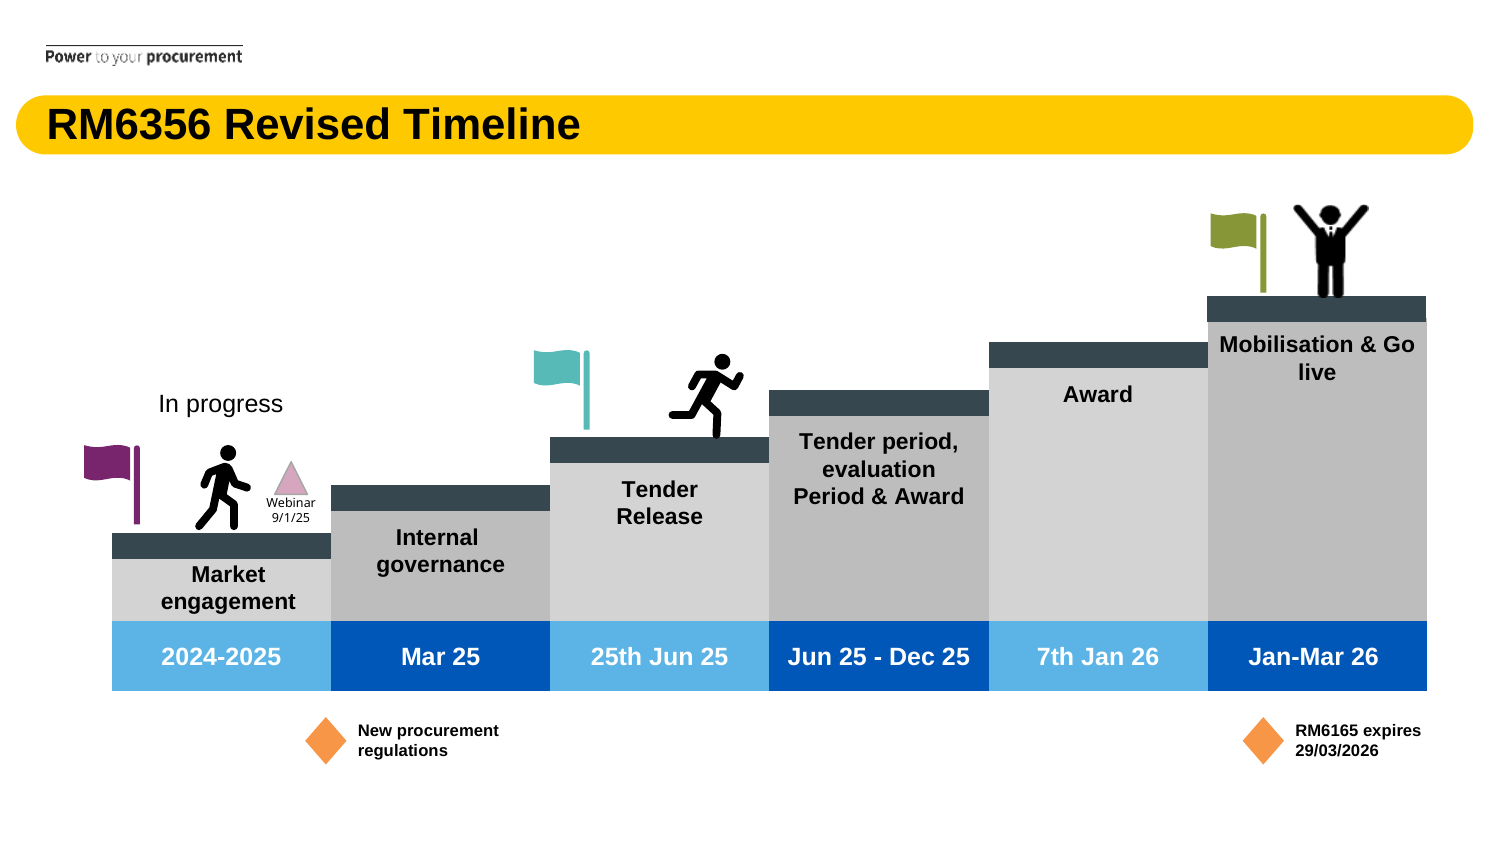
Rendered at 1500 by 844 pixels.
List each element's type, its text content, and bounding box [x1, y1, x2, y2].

text_box [714, 353, 731, 370]
text_box Award [989, 368, 1208, 621]
text_box [1242, 717, 1280, 765]
text_box RM6165 expires 29/03/2026 [1280, 704, 1465, 796]
text_box [1260, 213, 1267, 293]
text_box [583, 350, 590, 430]
text_box 2024-2025 [112, 621, 331, 691]
text_box Market engagement [112, 559, 331, 621]
text_box [305, 717, 342, 765]
text_box [112, 533, 331, 559]
text_box New procurement regulations [342, 704, 528, 776]
text_box [1210, 213, 1257, 249]
picture [1293, 204, 1369, 298]
text_box Internal governance [331, 511, 550, 621]
text_box Jan-Mar 26 [1208, 621, 1427, 691]
text_box [533, 350, 580, 386]
text_box [133, 445, 140, 525]
text_box [769, 390, 989, 416]
text_box [550, 370, 769, 463]
text_box [281, 461, 301, 480]
text_box [84, 444, 131, 481]
text_box 25th Jun 25 [550, 621, 769, 691]
text_box [989, 342, 1208, 368]
text_box Tender period, evaluation Period & Award [769, 416, 989, 621]
text_box [195, 462, 238, 531]
text_box [220, 445, 237, 461]
text_box 7th Jan 26 [989, 621, 1208, 691]
text_box Jun 25 - Dec 25 [769, 621, 989, 691]
text_box Tender Release [550, 463, 769, 621]
text_box [347, 485, 550, 511]
title RM6356 Revised Timeline [46, 95, 1226, 200]
text_box Mobilisation & Go live [1208, 318, 1427, 621]
text_box Mar 25 [331, 621, 550, 691]
text_box Webinar 9/1/25 [235, 480, 347, 541]
text_box In progress [111, 338, 331, 424]
text_box [1207, 296, 1426, 322]
